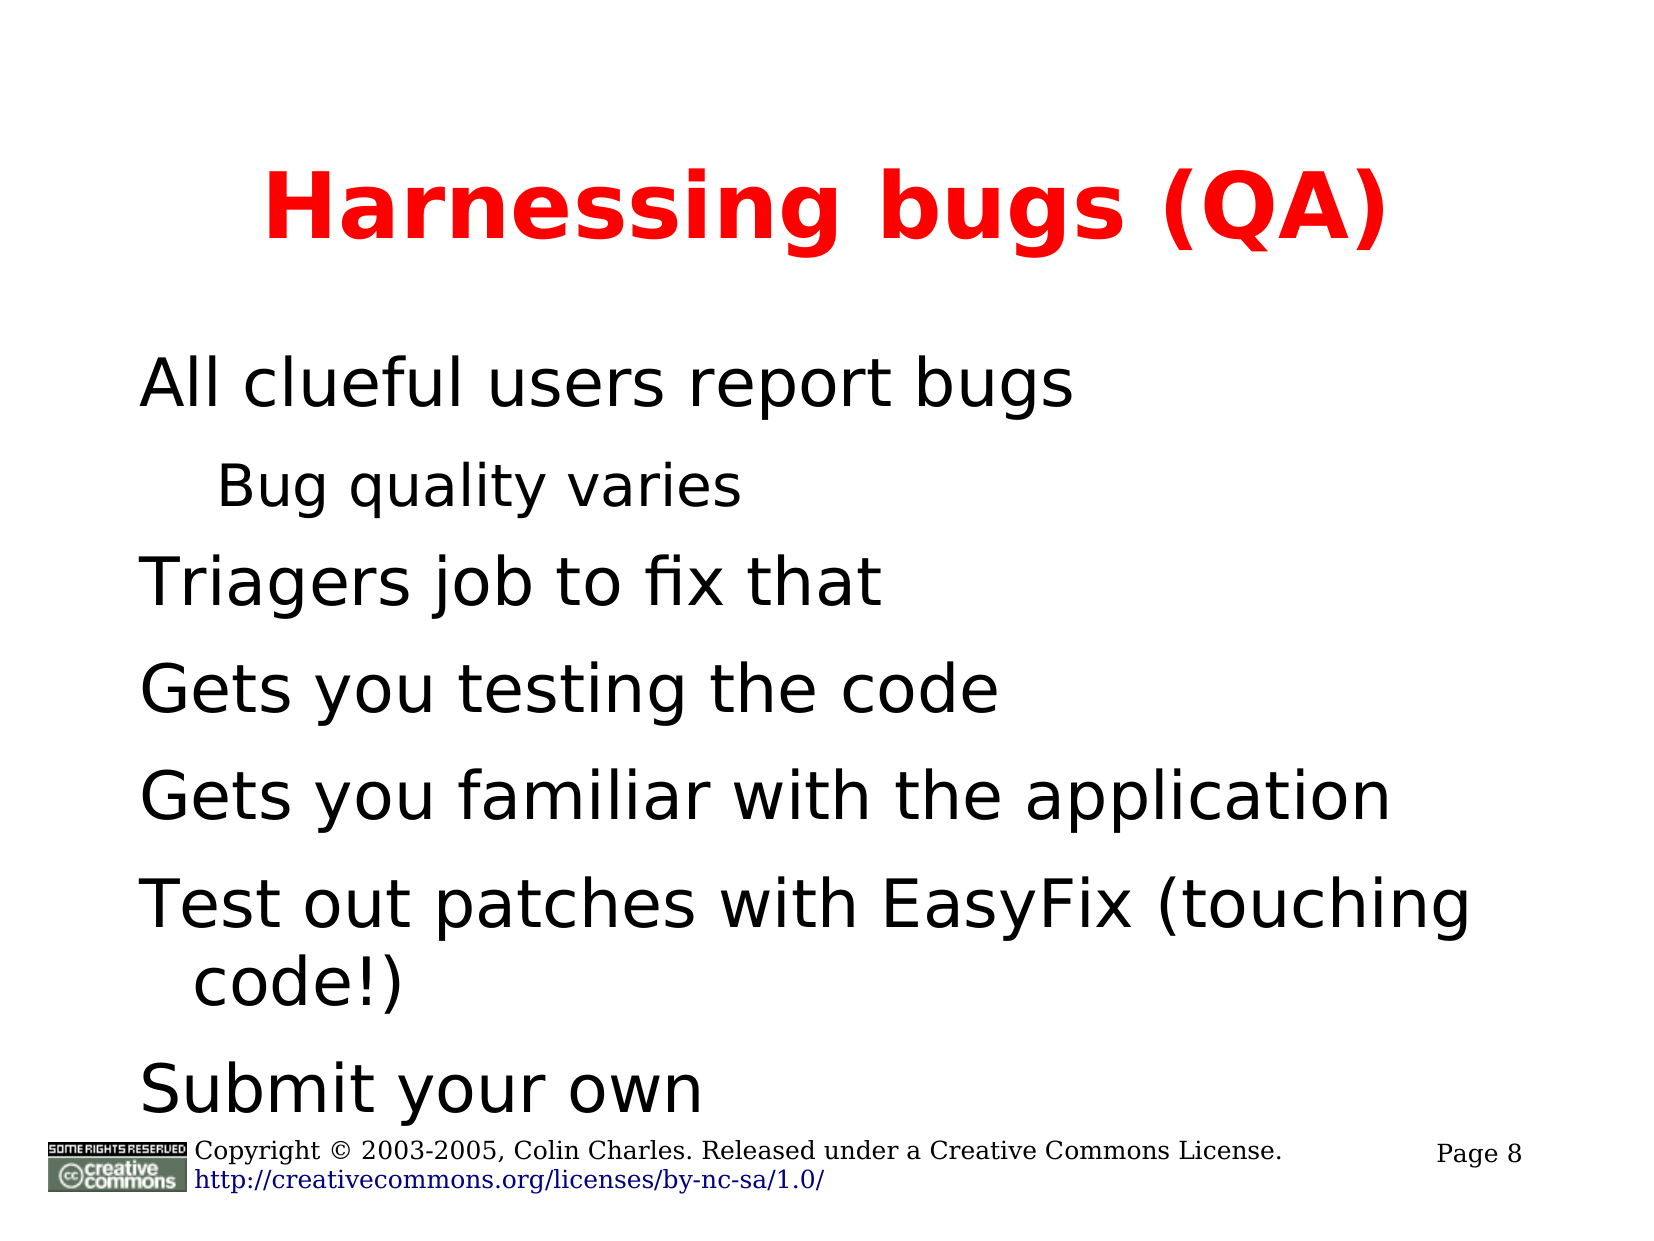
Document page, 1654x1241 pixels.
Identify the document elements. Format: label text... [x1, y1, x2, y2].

list All clueful users report bugs Bug quality varies Triagers job to fix that Gets you testing the code Gets you familiar with the application Test out patches with EasyFix (touching code!) Submit your own [121, 344, 1534, 1129]
title Harnessing bugs (QA) [121, 102, 1534, 311]
picture [48, 1142, 187, 1192]
